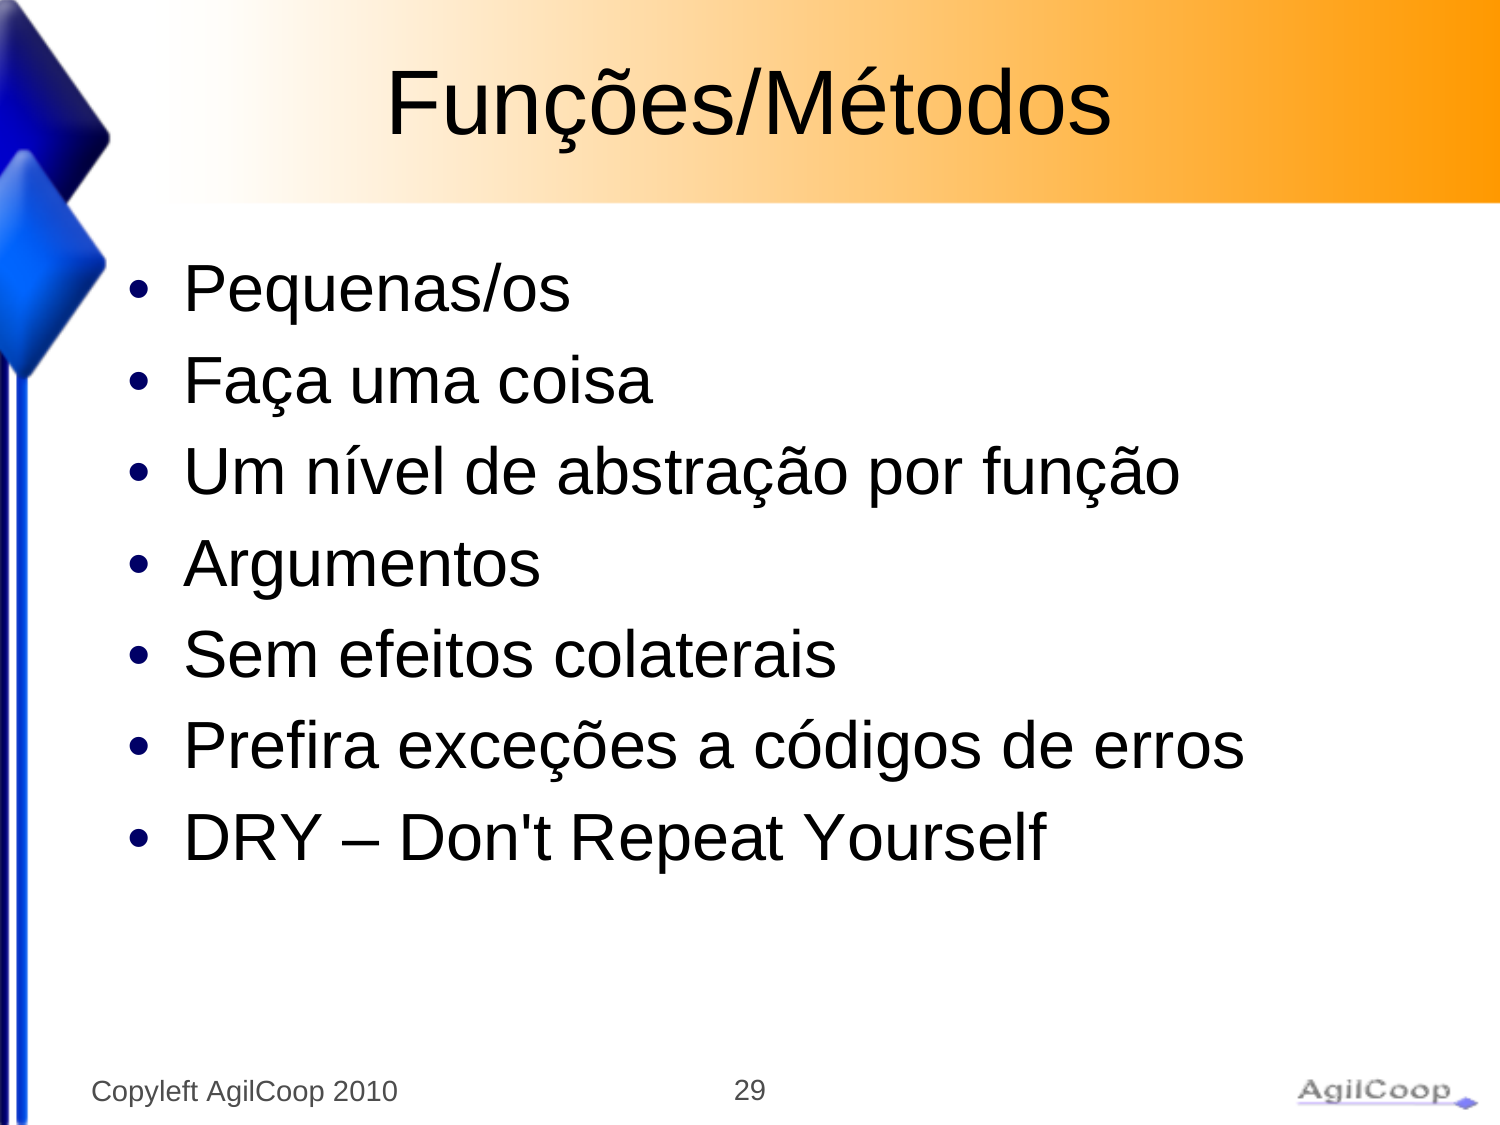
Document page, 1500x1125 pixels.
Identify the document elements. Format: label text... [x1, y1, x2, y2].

list Pequenas/os Faça uma coisa Um nível de abstração por função Argumentos Sem efeitos colaterais Prefira exceções a códigos de erros DRY – Don't Repeat Yourself [112, 243, 1426, 1006]
picture [0, 0, 1500, 1125]
title Funções/Métodos [75, 8, 1426, 197]
